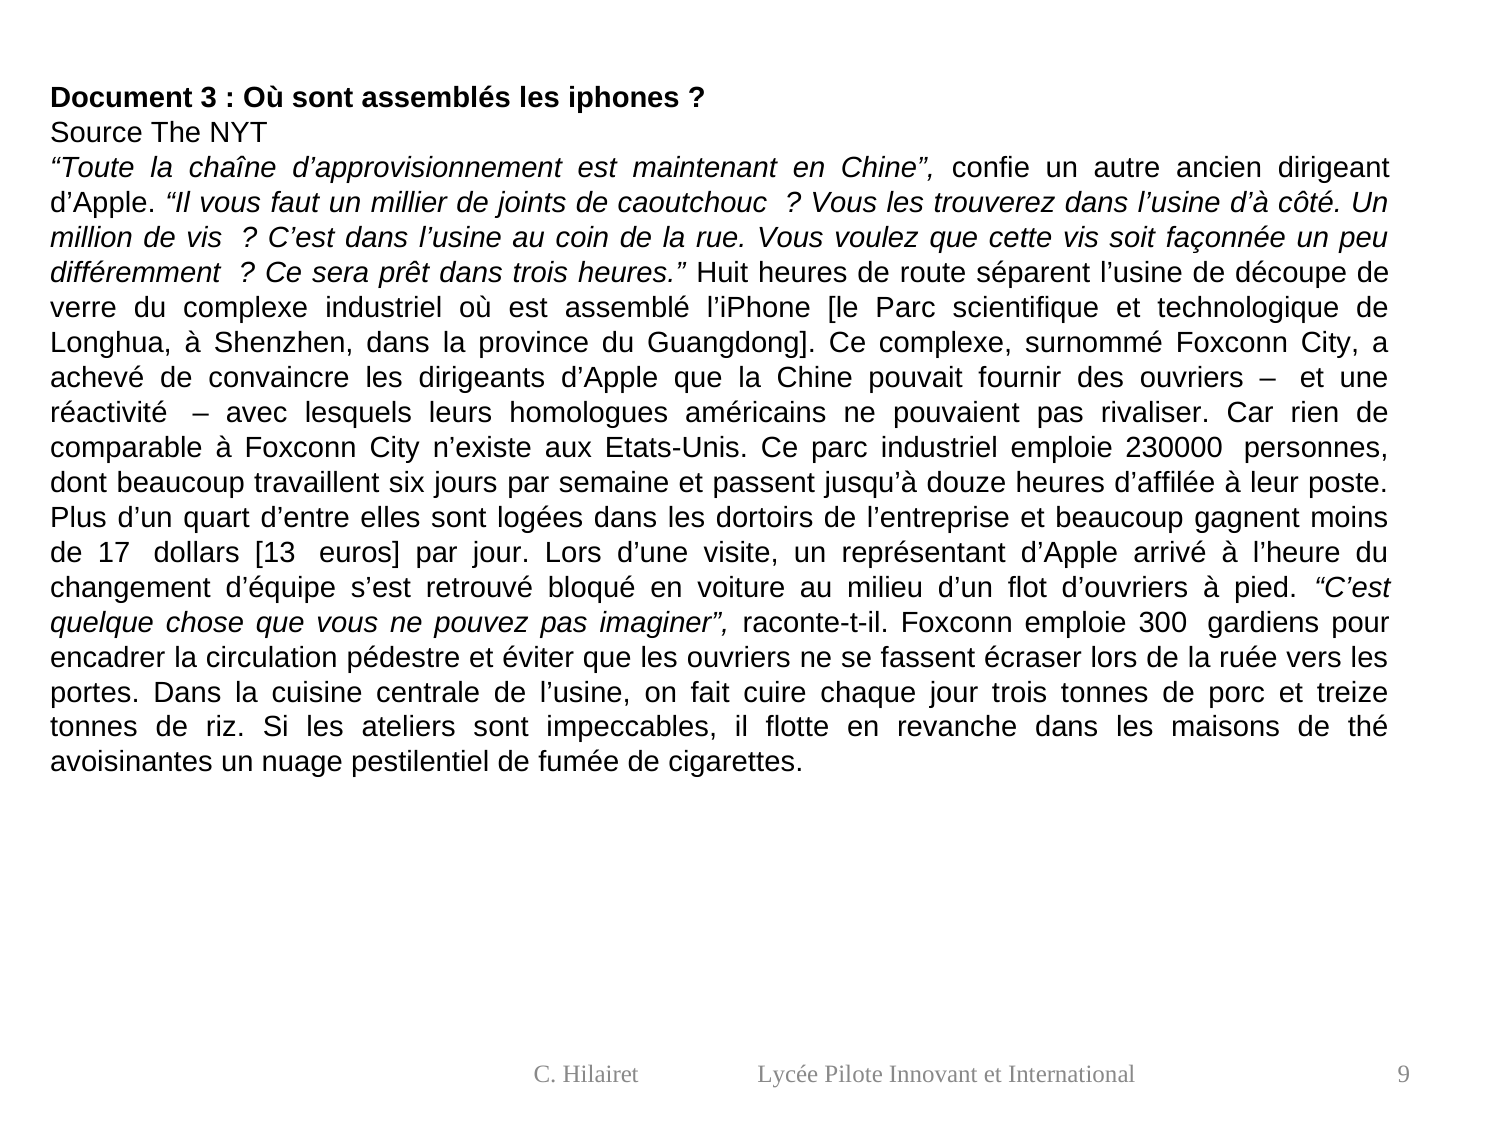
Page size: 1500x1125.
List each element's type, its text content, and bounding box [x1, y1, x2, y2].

text_box Document 3 : Où sont assemblés les iphones ? Source The NYT “Toute la chaîne d’approvisionnement est maintenant en Chine”, confie un autre ancien dirigeant d’Apple. “Il vous faut un millier de joints de caoutchouc ? Vous les trouverez dans l’usine d’à côté. Un million de vis ? C’est dans l’usine au coin de la rue. Vous voulez que cette vis soit façonnée un peu différemment ? Ce sera prêt dans trois heures.” Huit heures de route séparent l’usine de découpe de verre du complexe industriel où est assemblé l’iPhone [le Parc scientifique et technologique de Longhua, à Shenzhen, dans la province du Guangdong]. Ce complexe, surnommé Foxconn City, a achevé de convaincre les dirigeants d’Apple que la Chine pouvait fournir des ouvriers – et une réactivité – avec lesquels leurs homologues américains ne pouvaient pas rivaliser. Car rien de comparable à Foxconn City n’existe aux Etats-Unis. Ce parc industriel emploie 230000 personnes, dont beaucoup travaillent six jours par semaine et passent jusqu’à douze heures d’affilée à leur poste. Plus d’un quart d’entre elles sont logées dans les dortoirs de l’entreprise et beaucoup gagnent moins de 17 dollars [13 euros] par jour. Lors d’une visite, un représentant d’Apple arrivé à l’heure du changement d’équipe s’est retrouvé bloqué en voiture au milieu d’un flot d’ouvriers à pied. “C’est quelque chose que vous ne pouvez pas imaginer”, raconte-t-il. Foxconn emploie 300 gardiens pour encadrer la circulation pédestre et éviter que les ouvriers ne se fassent écraser lors de la ruée vers les portes. Dans la cuisine centrale de l’usine, on fait cuire chaque jour trois tonnes de porc et treize tonnes de riz. Si les ateliers sont impeccables, il flotte en revanche dans les maisons de thé avoisinantes un nuage pestilentiel de fumée de cigarettes. [35, 70, 1406, 786]
text_box C. Hilairet Lycée Pilote Innovant et International [512, 1042, 1158, 1103]
text_box <numéro> [1158, 1042, 1426, 1103]
